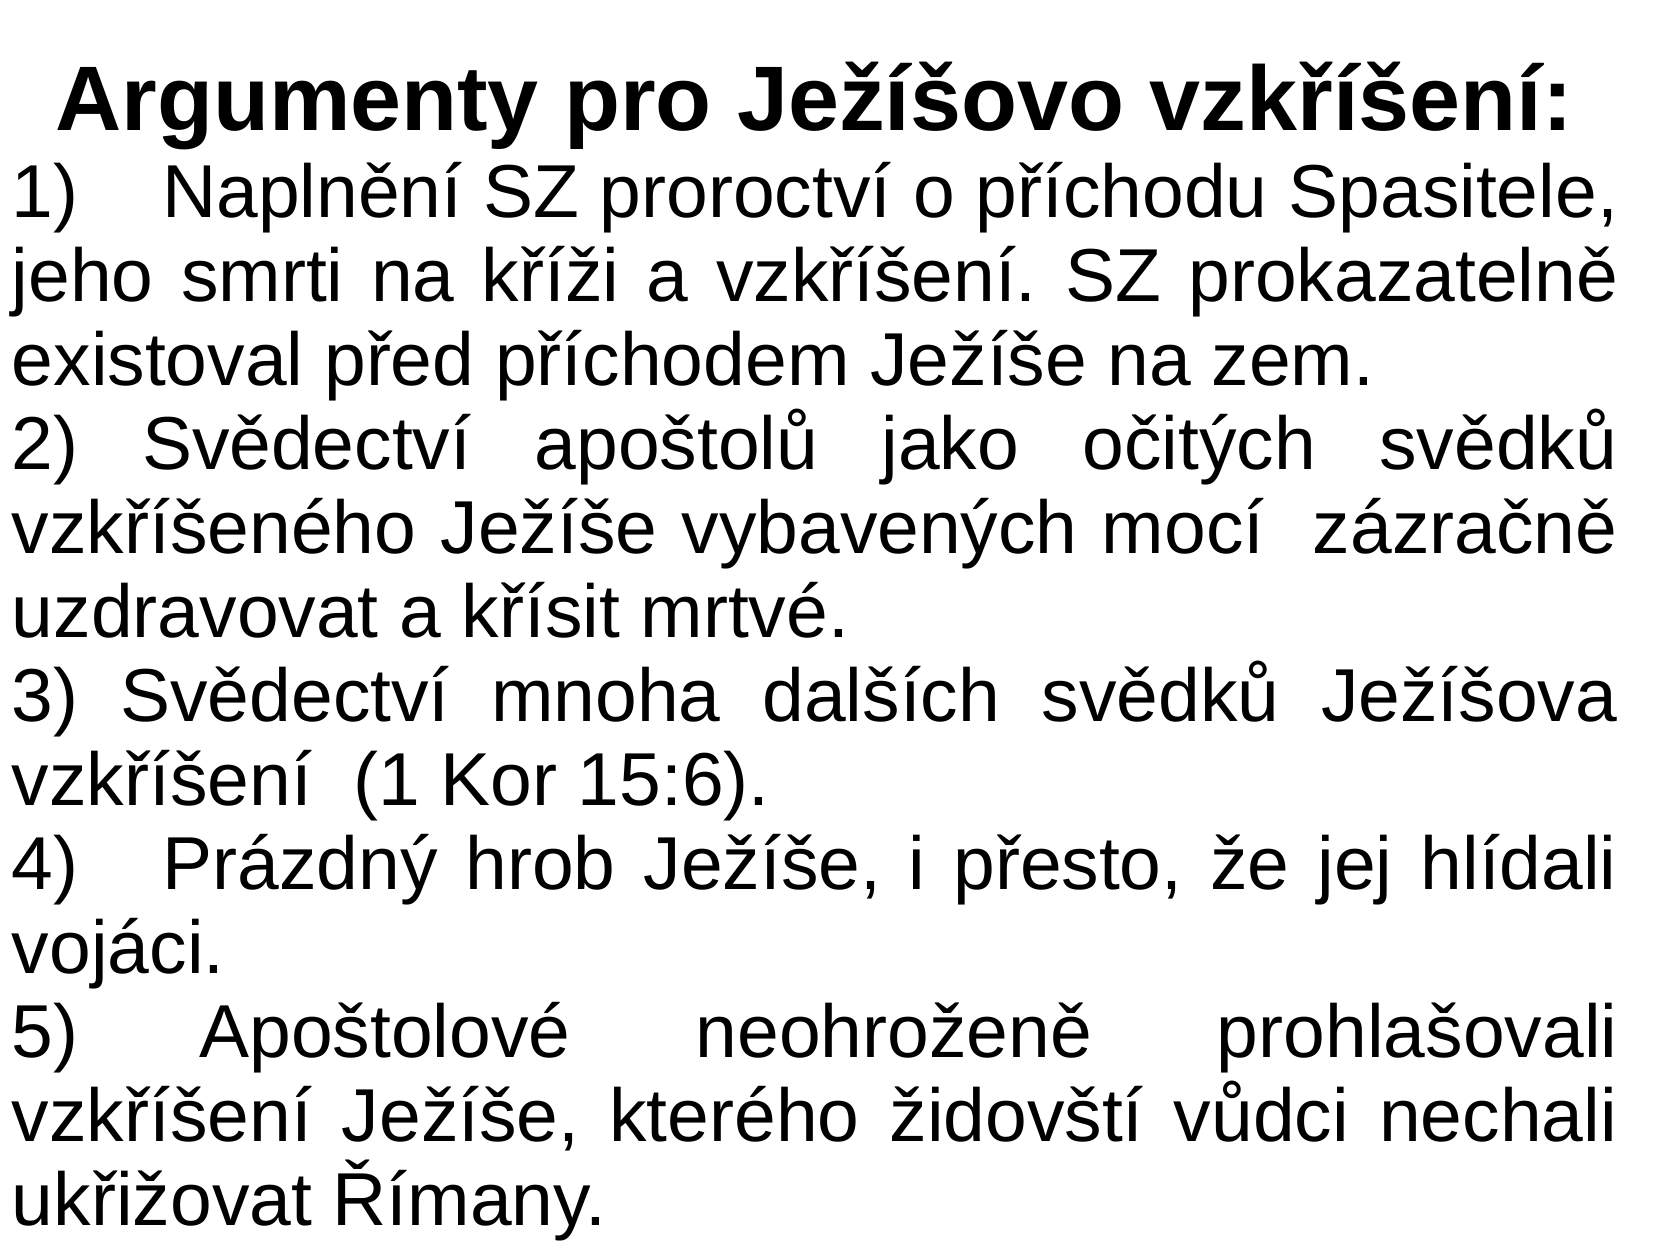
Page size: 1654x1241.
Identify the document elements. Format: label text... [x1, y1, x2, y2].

subtitle Argumenty pro Ježíšovo vzkříšení: 1) Naplnění SZ proroctví o příchodu Spasitele, jeho smrti na kříži a vzkříšení. SZ prokazatelně existoval před příchodem Ježíše na zem. 2) Svědectví apoštolů jako očitých svědků vzkříšeného Ježíše vybavených mocí zázračně uzdravovat a křísit mrtvé. 3) Svědectví mnoha dalších svědků Ježíšova vzkříšení (1 Kor 15:6). 4) Prázdný hrob Ježíše, i přesto, že jej hlídali vojáci. 5) Apoštolové neohroženě prohlašovali vzkříšení Ježíše, kterého židovští vůdci nechali ukřižovat Římany. [11, 21, 1619, 1241]
